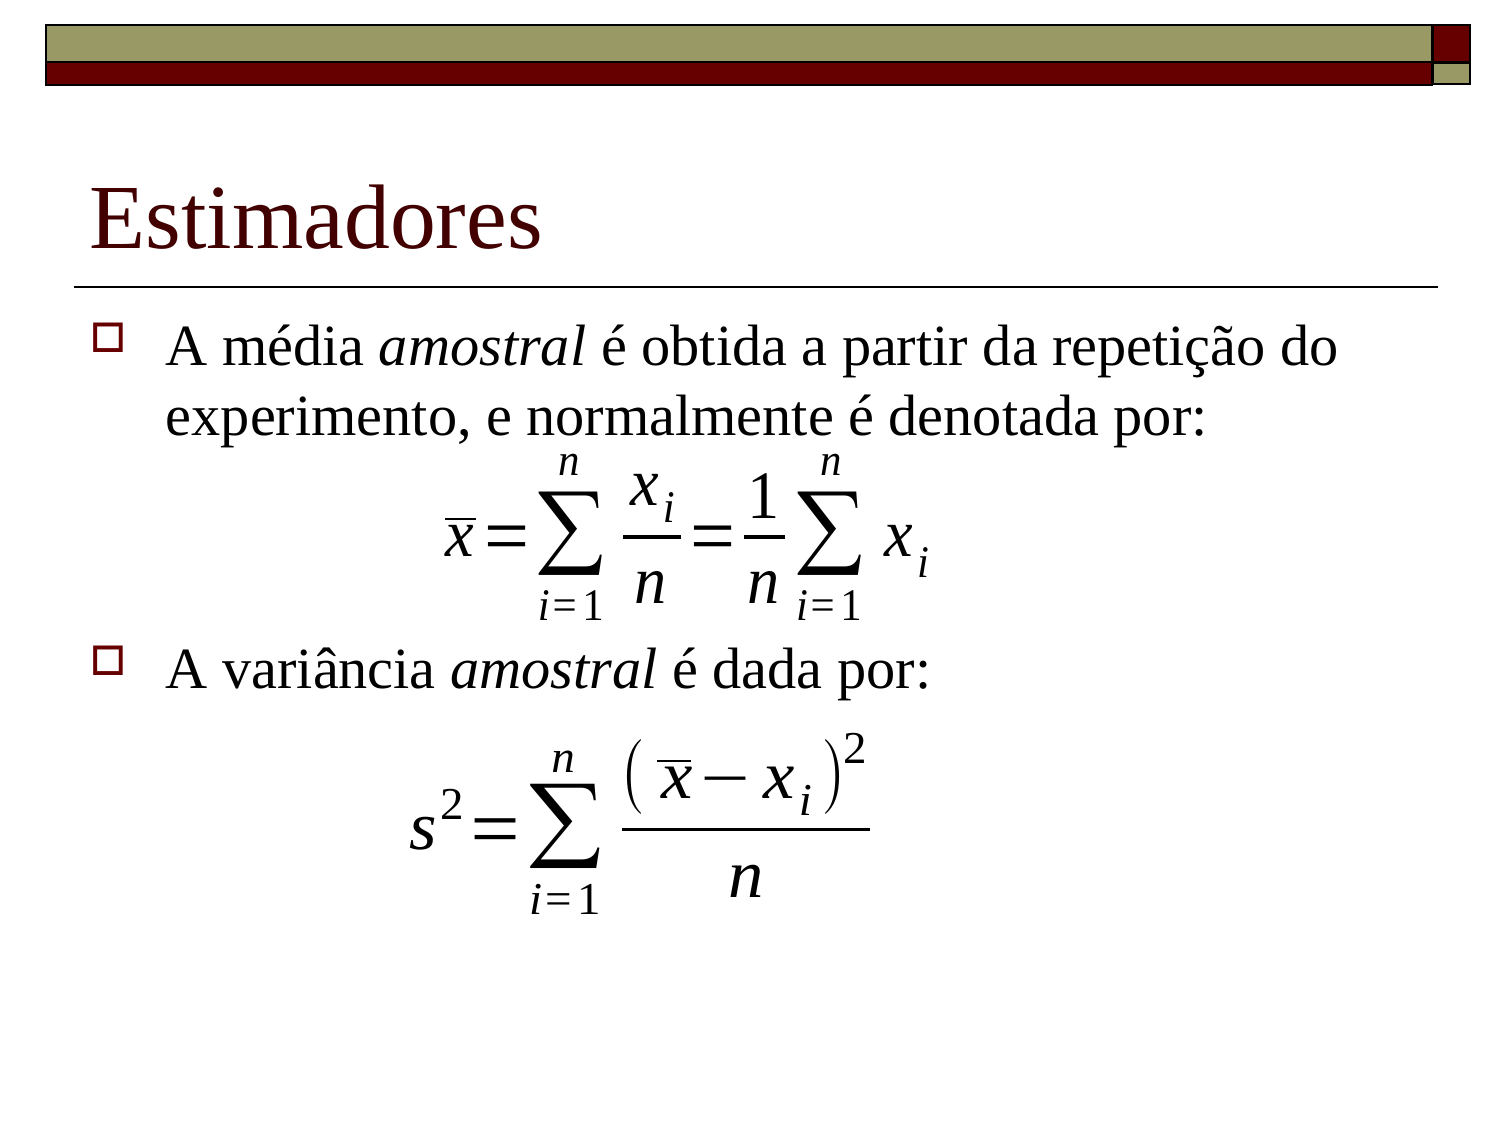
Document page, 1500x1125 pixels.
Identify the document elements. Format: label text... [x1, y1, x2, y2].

chart [387, 725, 899, 925]
title Estimadores [75, 87, 1426, 275]
list A média amostral é obtida a partir da repetição do experimento, e normalmente é denotada por: A variância amostral é dada por: [75, 299, 1413, 1006]
chart [425, 437, 954, 631]
